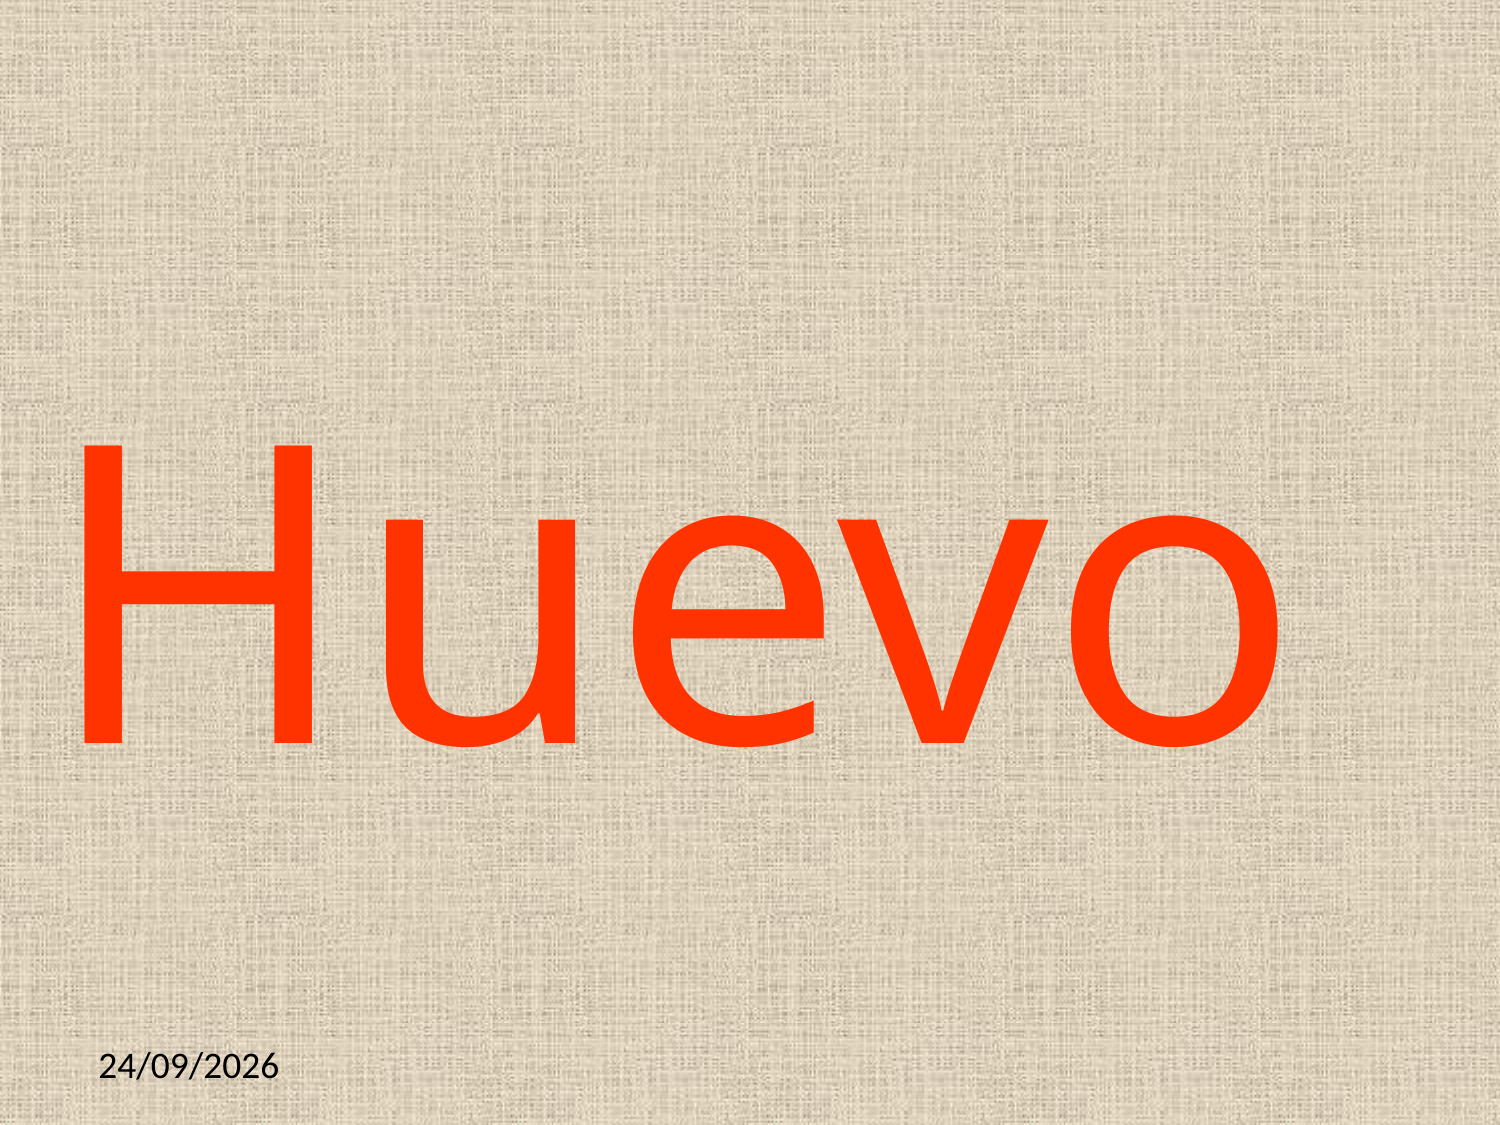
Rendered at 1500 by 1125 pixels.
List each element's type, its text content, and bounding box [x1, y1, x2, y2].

text_box Huevo [29, 290, 1477, 811]
picture [0, 0, 1500, 1125]
